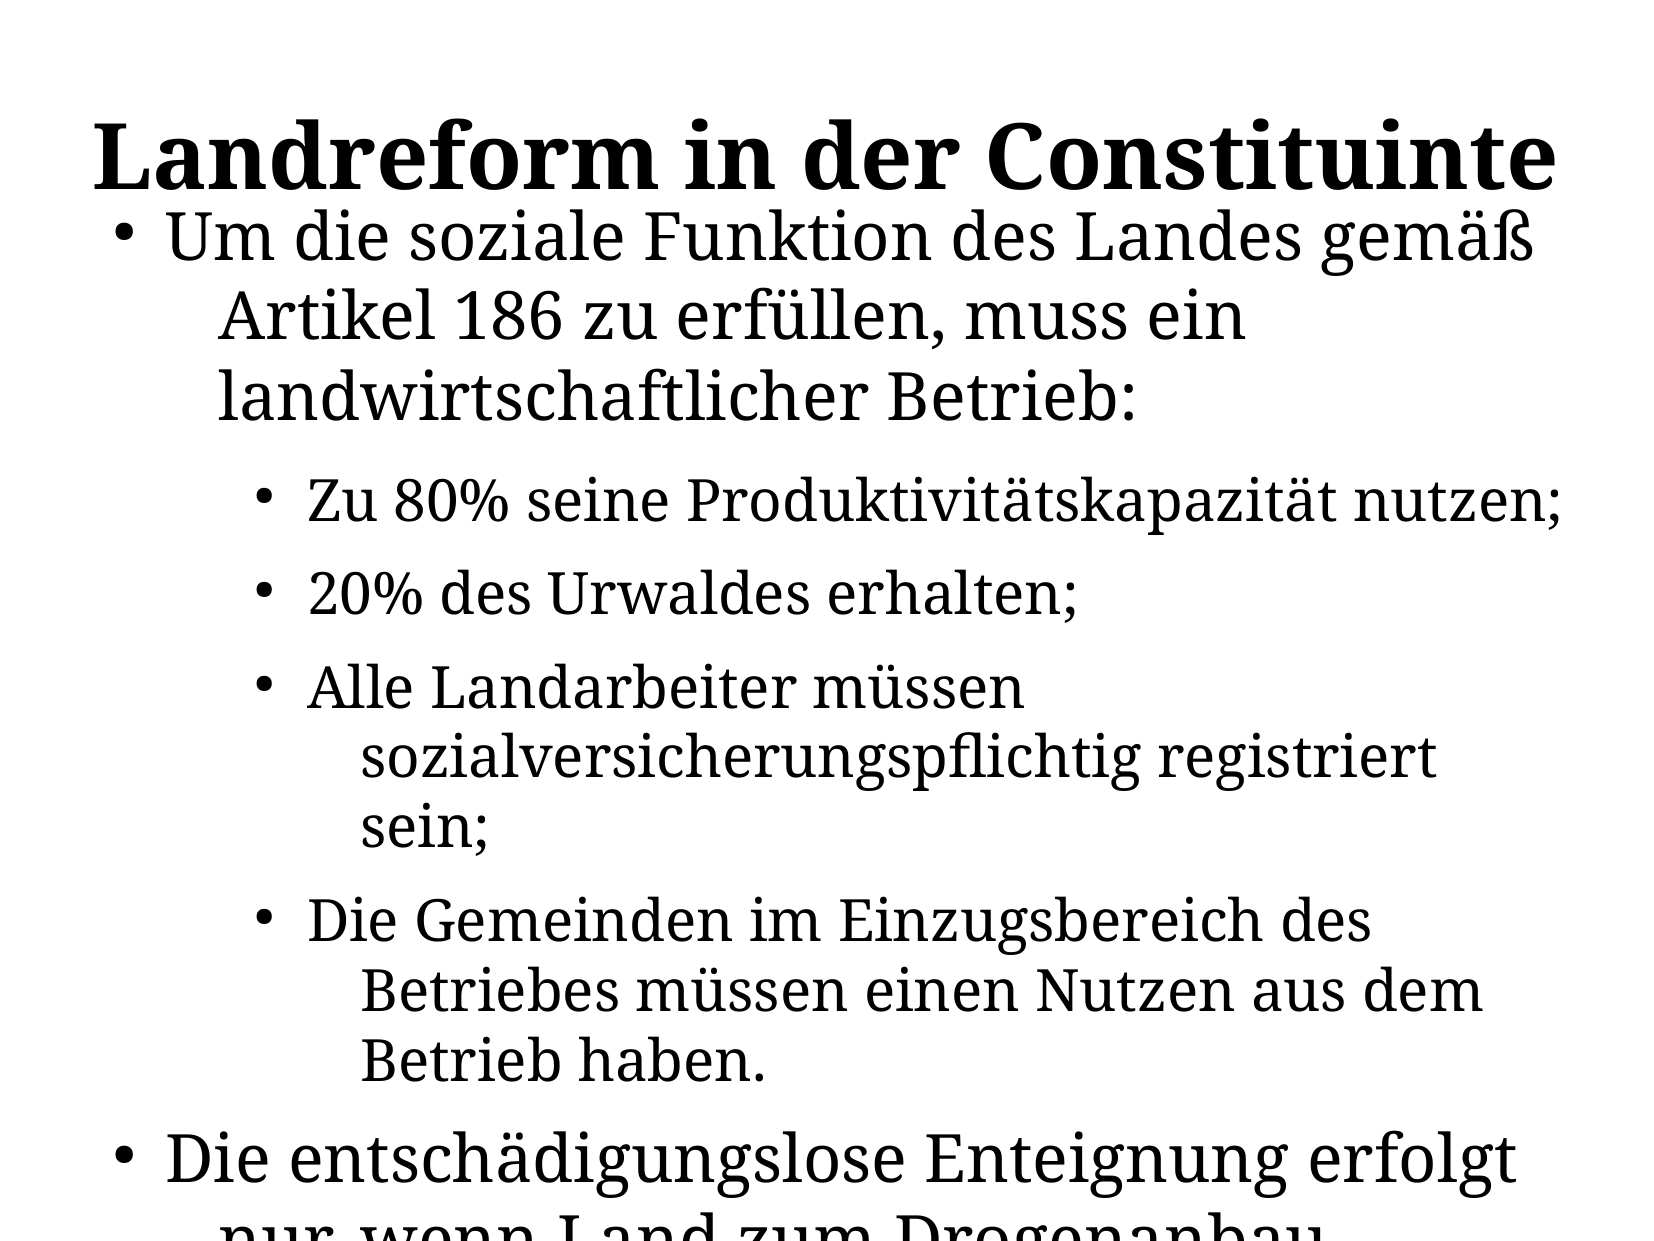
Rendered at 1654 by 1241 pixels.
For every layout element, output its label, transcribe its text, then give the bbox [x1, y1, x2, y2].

list Um die soziale Funktion des Landes gemäß Artikel 186 zu erfüllen, muss ein landwirtschaftlicher Betrieb: Zu 80% seine Produktivitätskapazität nutzen; 20% des Urwaldes erhalten; Alle Landarbeiter müssen sozialversicherungspflichtig registriert sein; Die Gemeinden im Einzugsbereich des Betriebes müssen einen Nutzen aus dem Betrieb haben. Die entschädigungslose Enteignung erfolgt nur, wenn Land zum Drogenanbau genutzt wird. P.S: wenn es auf einer Farm Sklavenarbeit gibt(wird abgestimmt) [76, 193, 1565, 1241]
title Landreform in der Constituinte [82, 97, 1571, 209]
